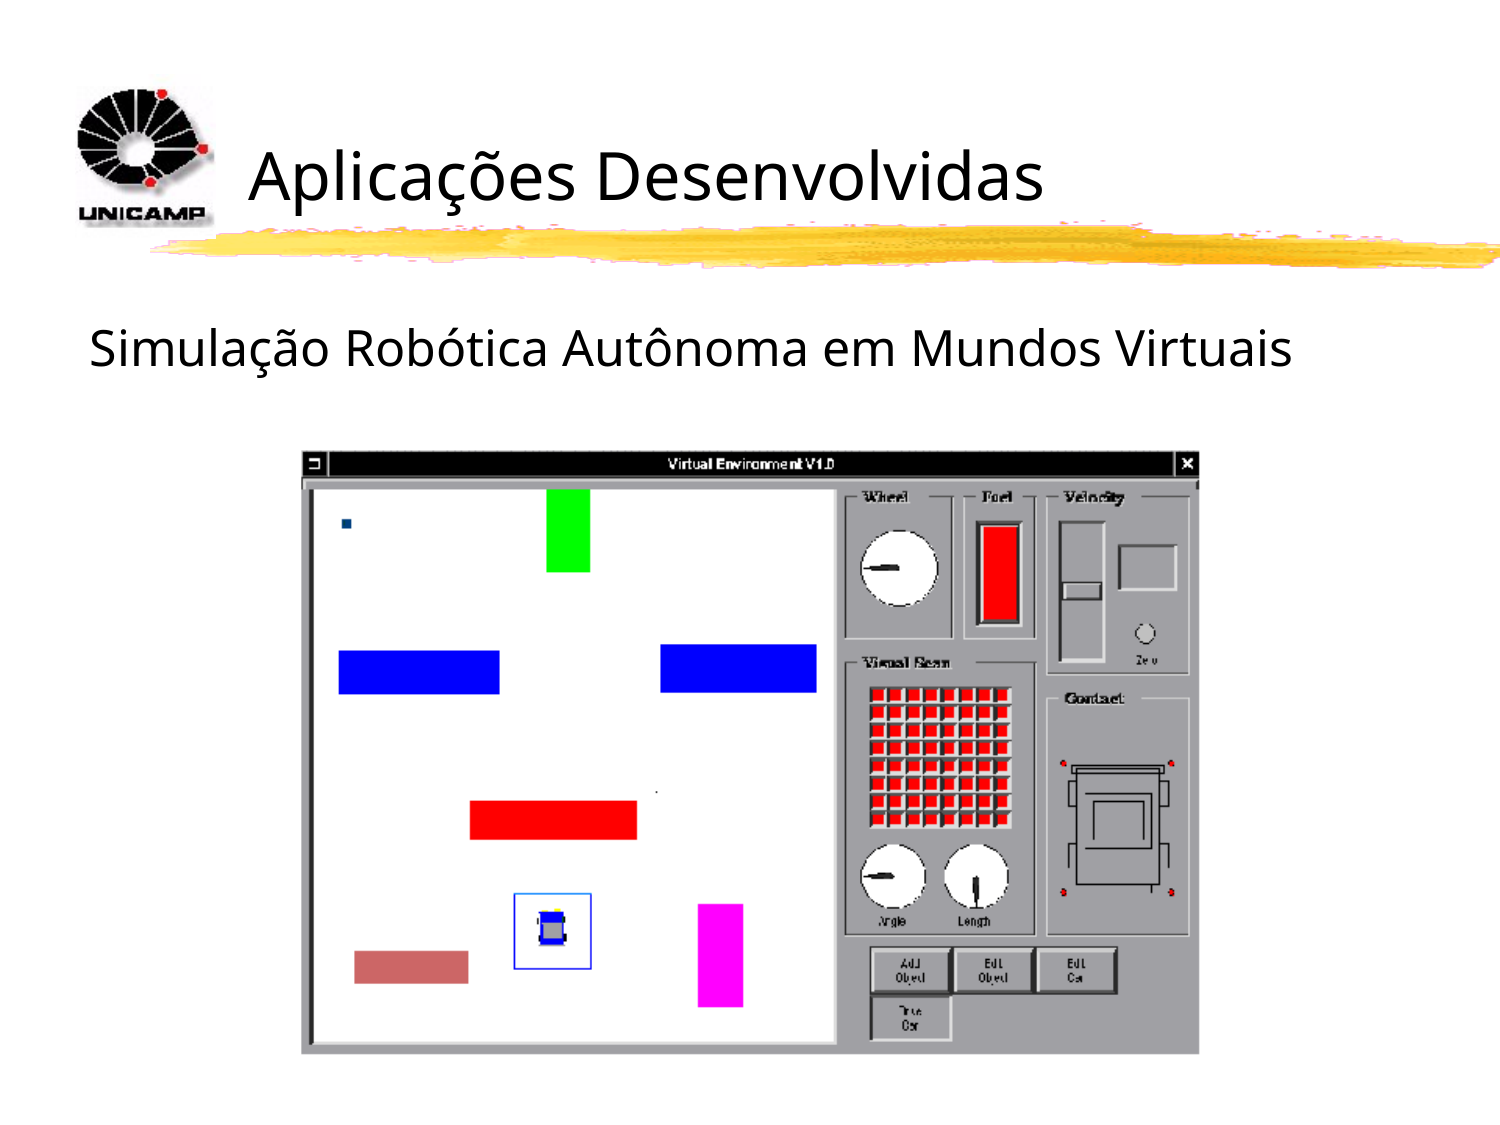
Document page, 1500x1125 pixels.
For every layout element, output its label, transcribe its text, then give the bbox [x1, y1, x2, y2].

chart [300, 450, 1201, 1056]
title Aplicações Desenvolvidas [233, 37, 1434, 225]
list Simulação Robótica Autônoma em Mundos Virtuais [74, 309, 1417, 994]
picture [75, 74, 1500, 279]
